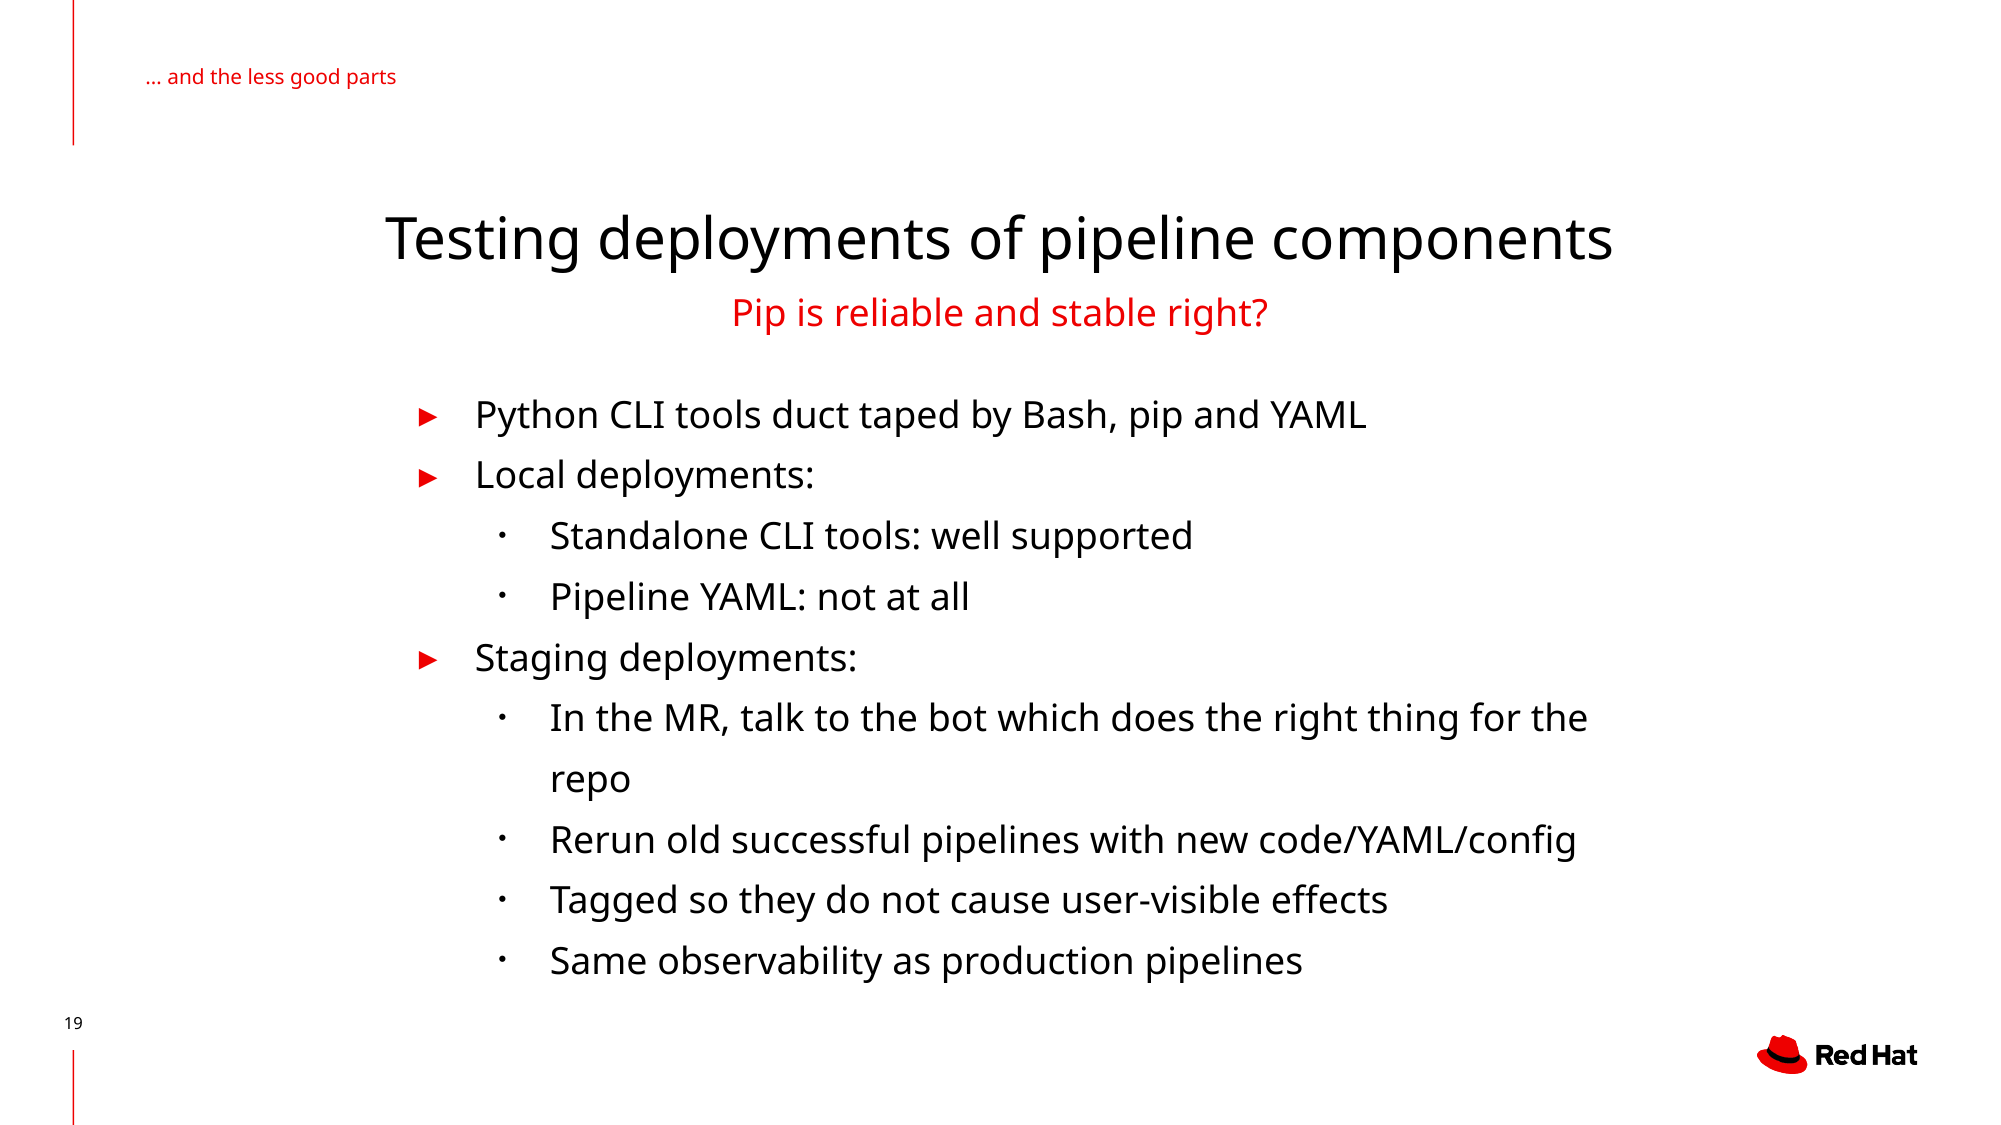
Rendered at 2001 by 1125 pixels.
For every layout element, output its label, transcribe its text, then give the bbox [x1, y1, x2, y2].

subtitle Pip is reliable and stable right? [145, 271, 1855, 320]
subtitle … and the less good parts [73, 9, 919, 143]
list Python CLI tools duct taped by Bash, pip and YAML Local deployments: Standalone CLI tools: well supported Pipeline YAML: not at all Staging deployments: In the MR, talk to the bot which does the right thing for the repo Rerun old successful pipelines with new code/YAML/config Tagged so they do not cause user-visible effects Same observability as production pipelines [399, 375, 1600, 975]
title Testing deployments of pipeline components [145, 180, 1855, 271]
picture [1757, 1035, 1918, 1074]
slide_number <number> [13, 1012, 134, 1036]
